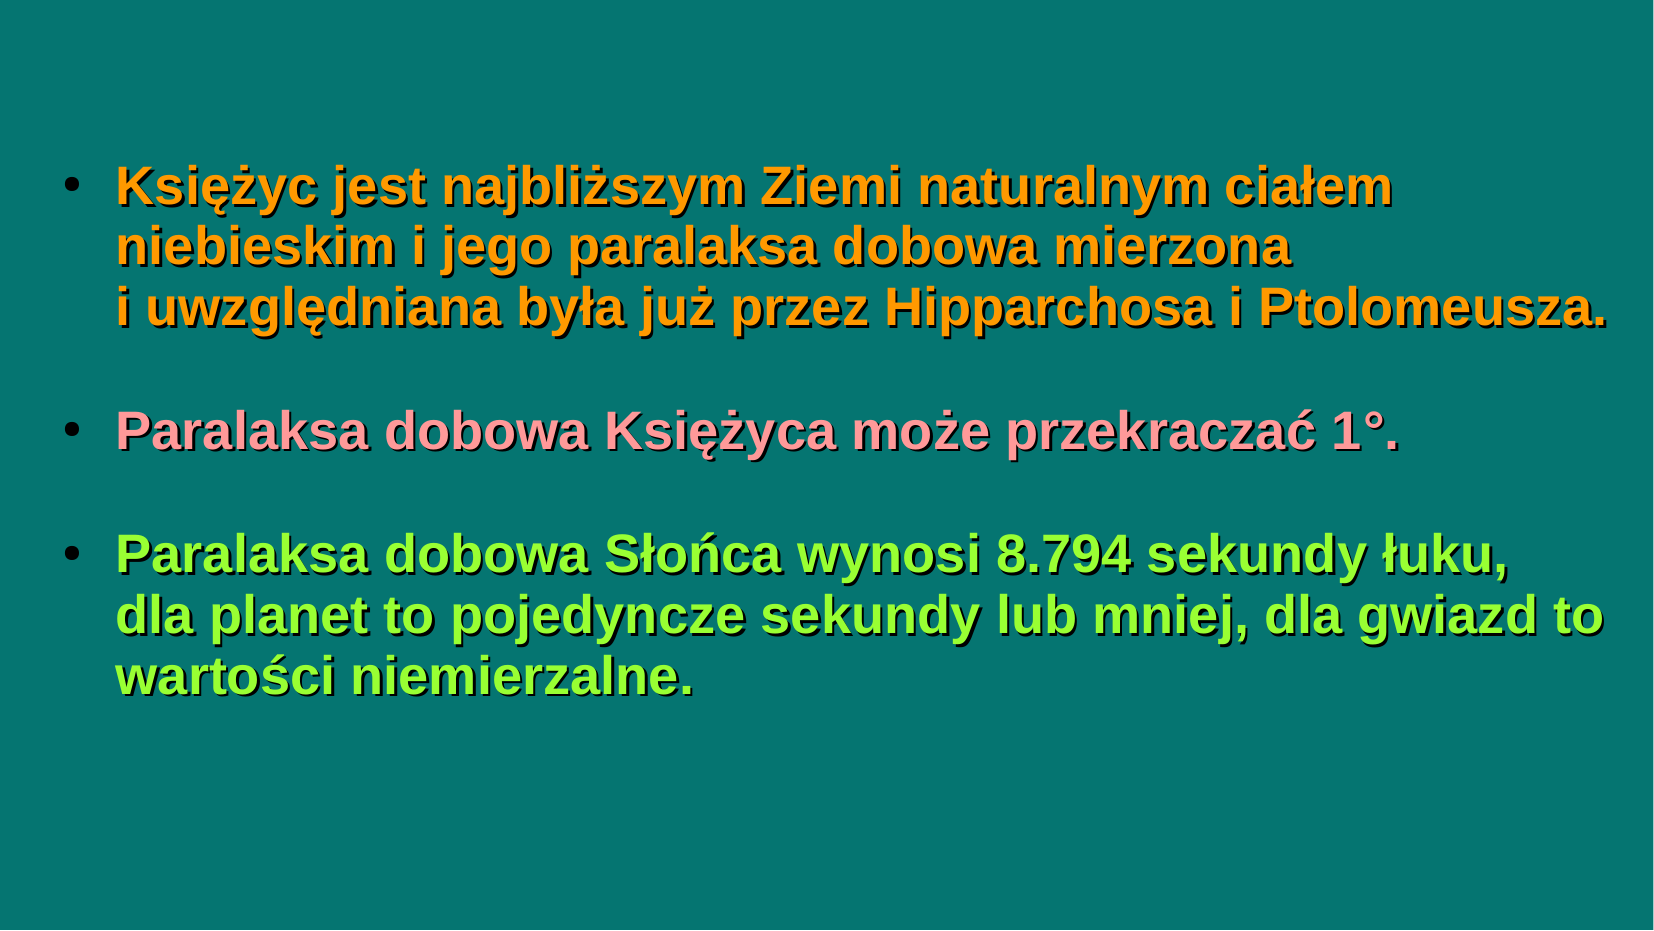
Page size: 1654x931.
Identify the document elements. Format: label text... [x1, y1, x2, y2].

list Księżyc jest najbliższym Ziemi naturalnym ciałem niebieskim i jego paralaksa dobowa mierzona i uwzględniana była już przez Hipparchosa i Ptolomeusza. Paralaksa dobowa Księżyca może przekraczać 1°. Paralaksa dobowa Słońca wynosi 8.794 sekundy łuku, dla planet to pojedyncze sekundy lub mniej, dla gwiazd to wartości niemierzalne. [44, 155, 1615, 767]
